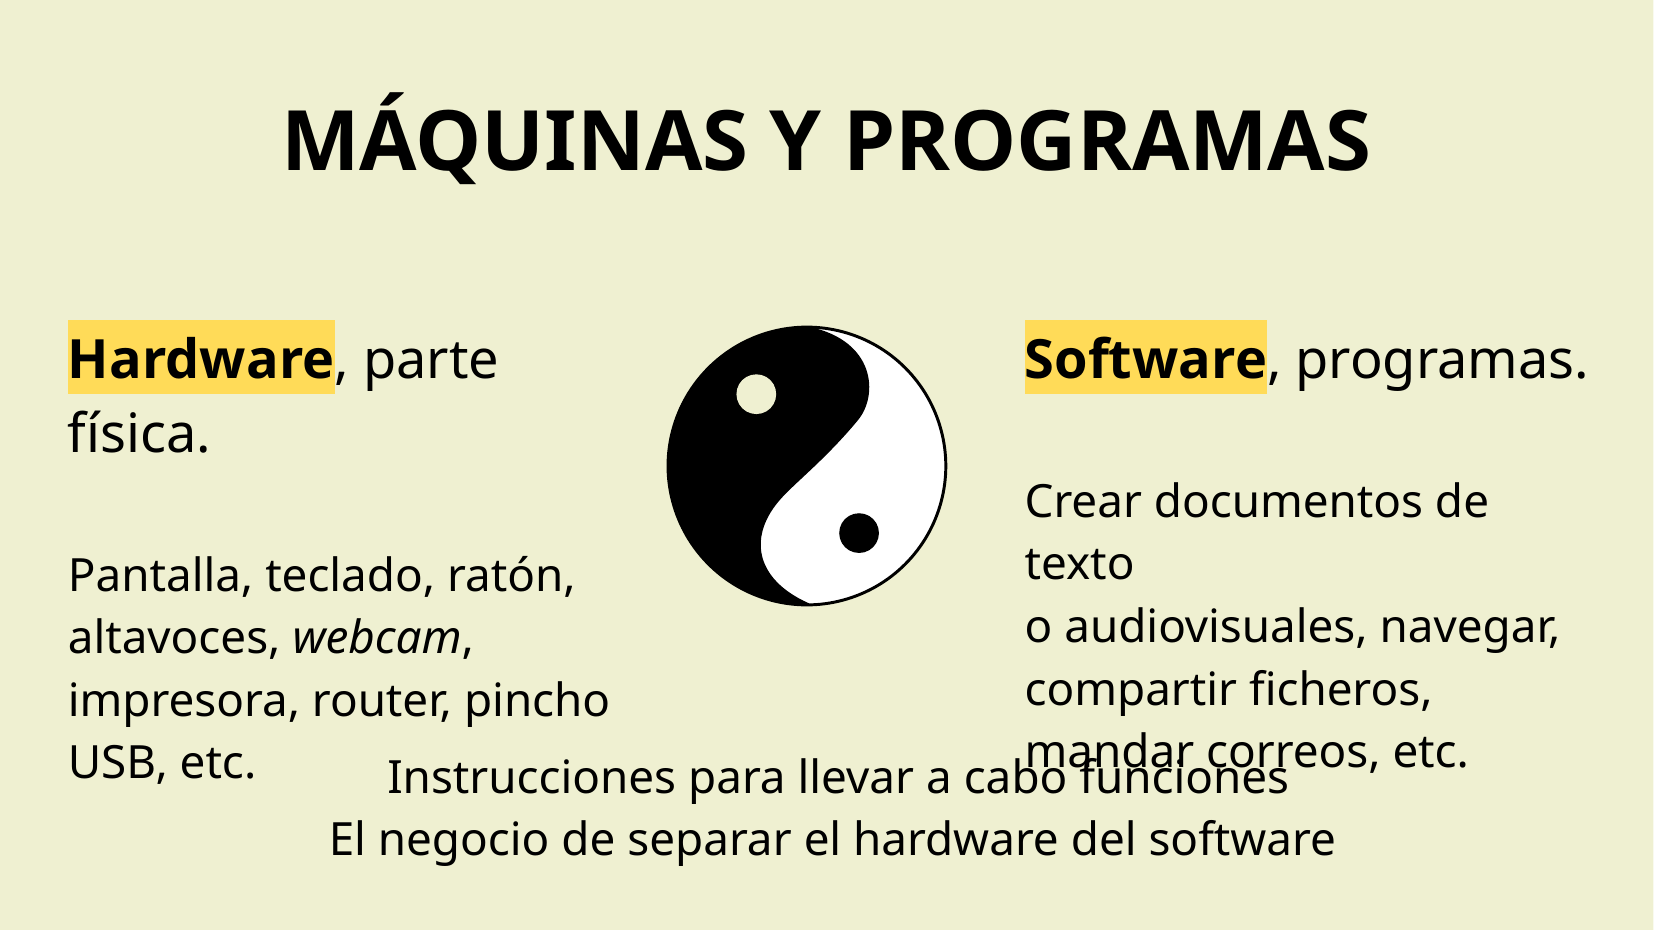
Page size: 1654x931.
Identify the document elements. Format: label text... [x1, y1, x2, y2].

text_box Hardware, parte física. Pantalla, teclado, ratón, altavoces, webcam, impresora, router, pincho USB, etc. [53, 312, 650, 643]
text_box Instrucciones para llevar a cabo funciones El negocio de separar el hardware del software [242, 736, 1436, 866]
text_box Software, programas. Crear documentos de texto o audiovisuales, navegar, compartir ficheros, mandar correos, etc. [1009, 313, 1625, 682]
title Máquinas y programas [82, 60, 1571, 216]
picture [666, 325, 948, 607]
